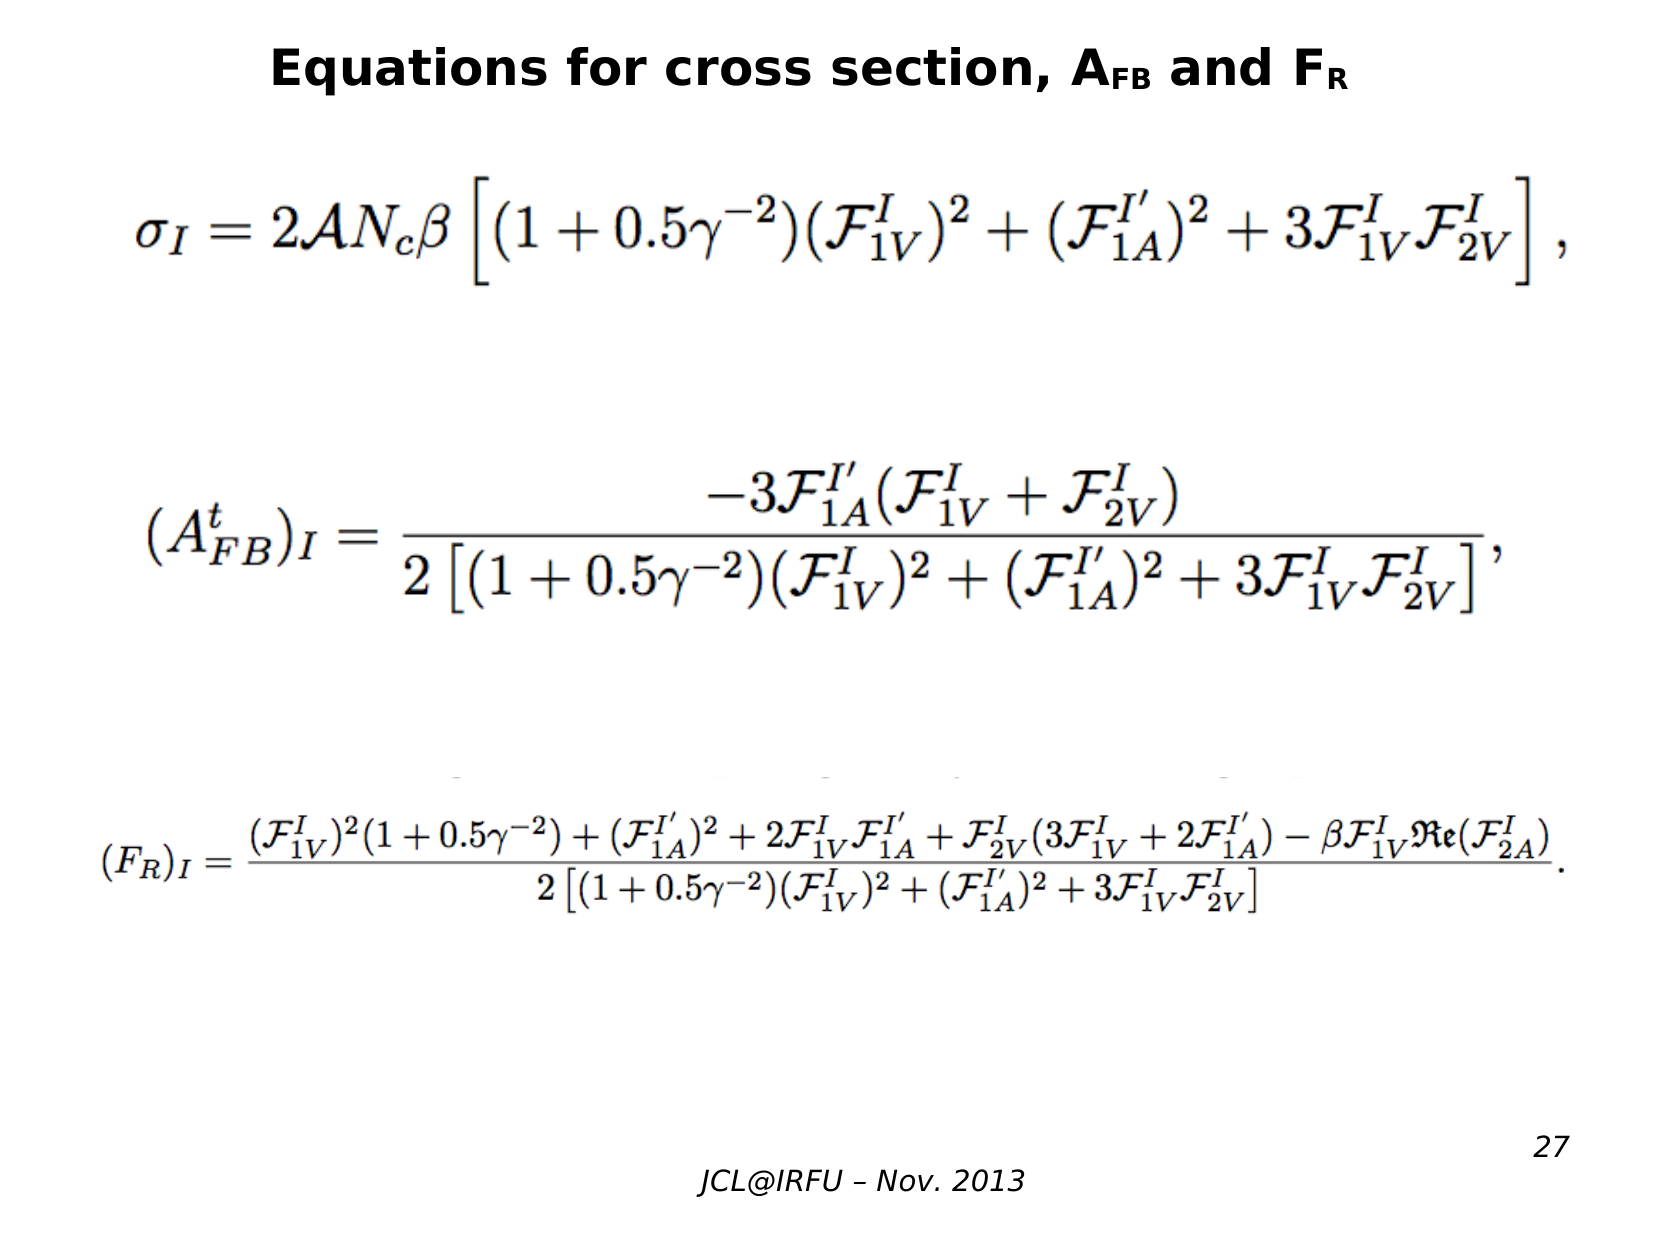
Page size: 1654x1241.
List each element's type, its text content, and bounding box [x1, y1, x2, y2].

picture [47, 777, 1564, 940]
text_box Equations for cross section, AFB and FR [254, 31, 1364, 121]
picture [25, 421, 1603, 654]
picture [55, 169, 1613, 326]
